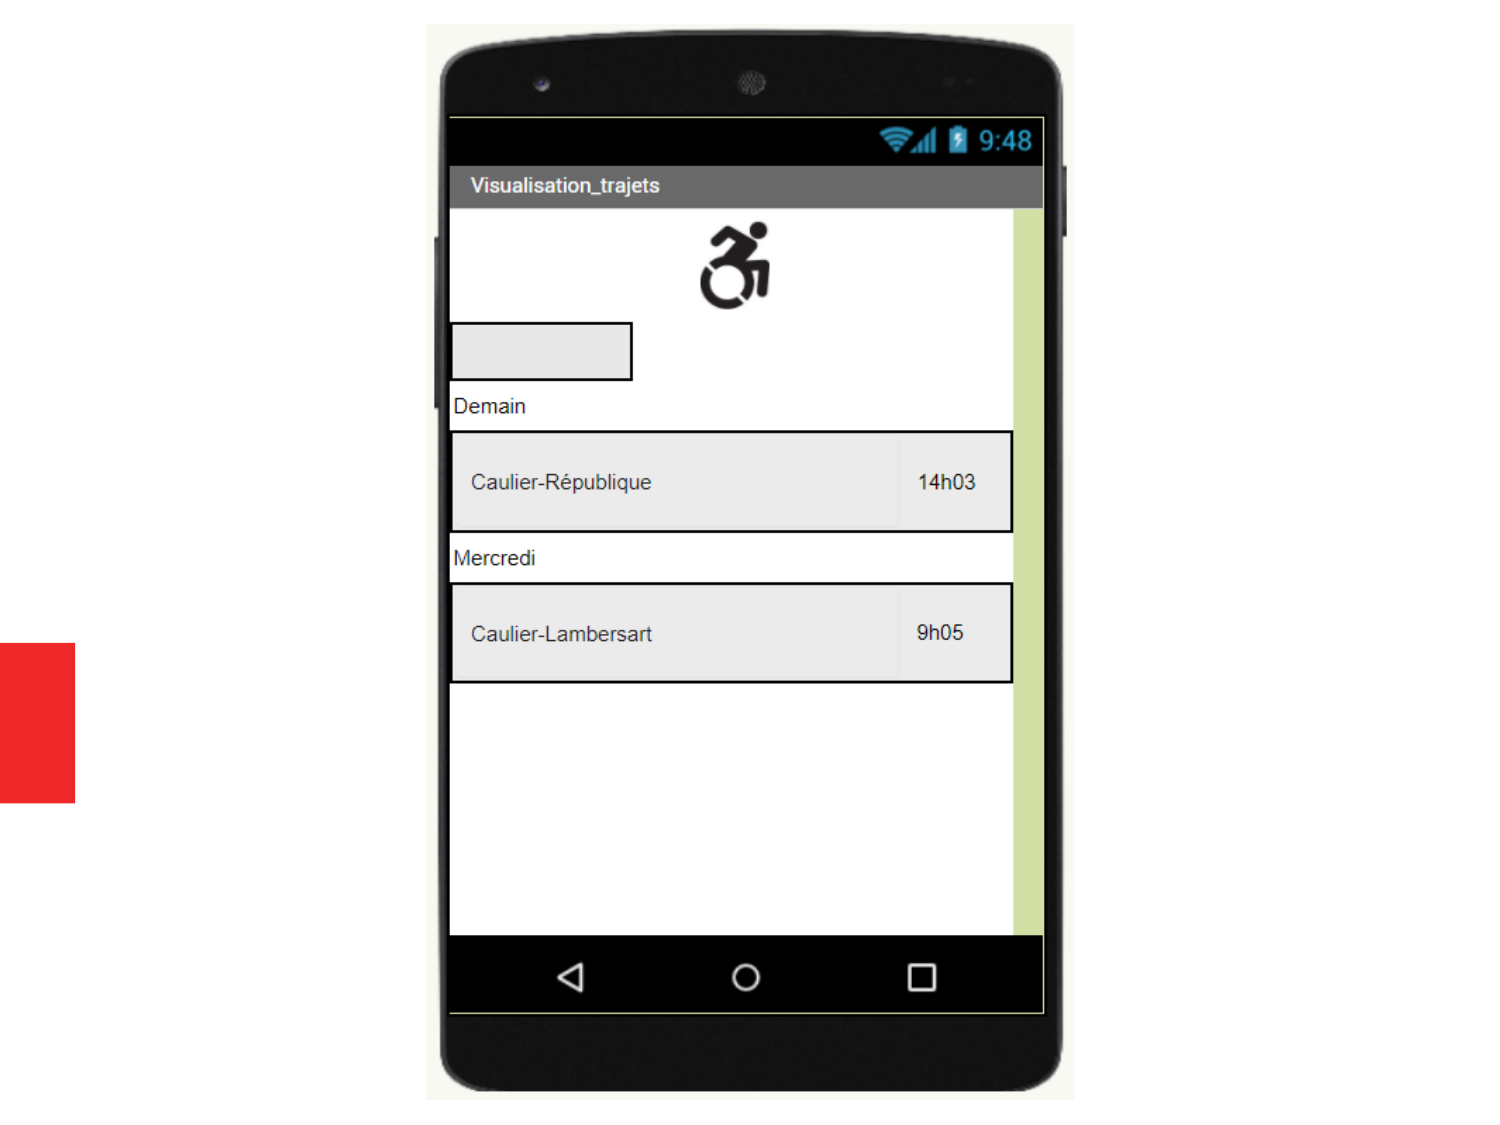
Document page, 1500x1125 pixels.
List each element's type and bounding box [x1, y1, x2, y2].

picture [426, 24, 1074, 1100]
